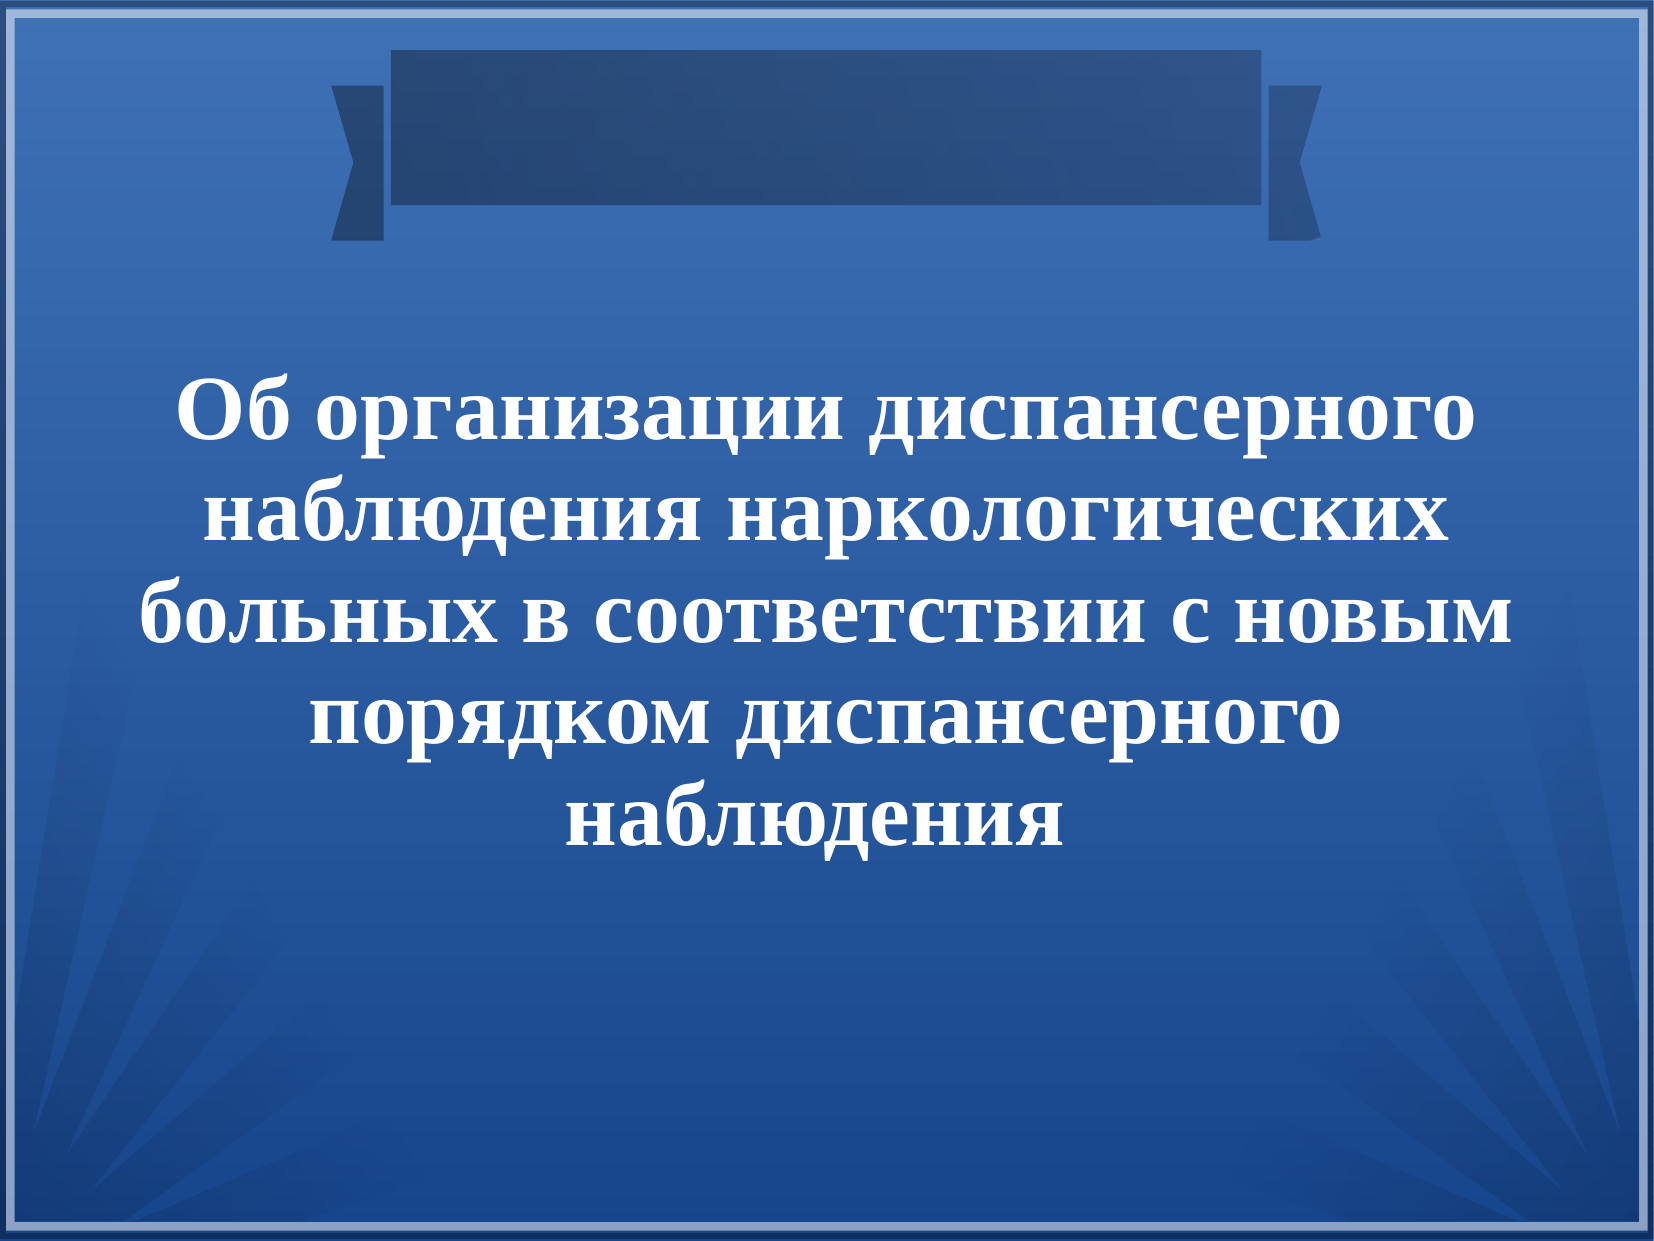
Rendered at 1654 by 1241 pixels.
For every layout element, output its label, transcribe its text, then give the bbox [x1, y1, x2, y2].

title Об организации диспансерного наблюдения наркологических больных в соответствии с новым порядком диспансерного наблюдения [82, 141, 1571, 1082]
